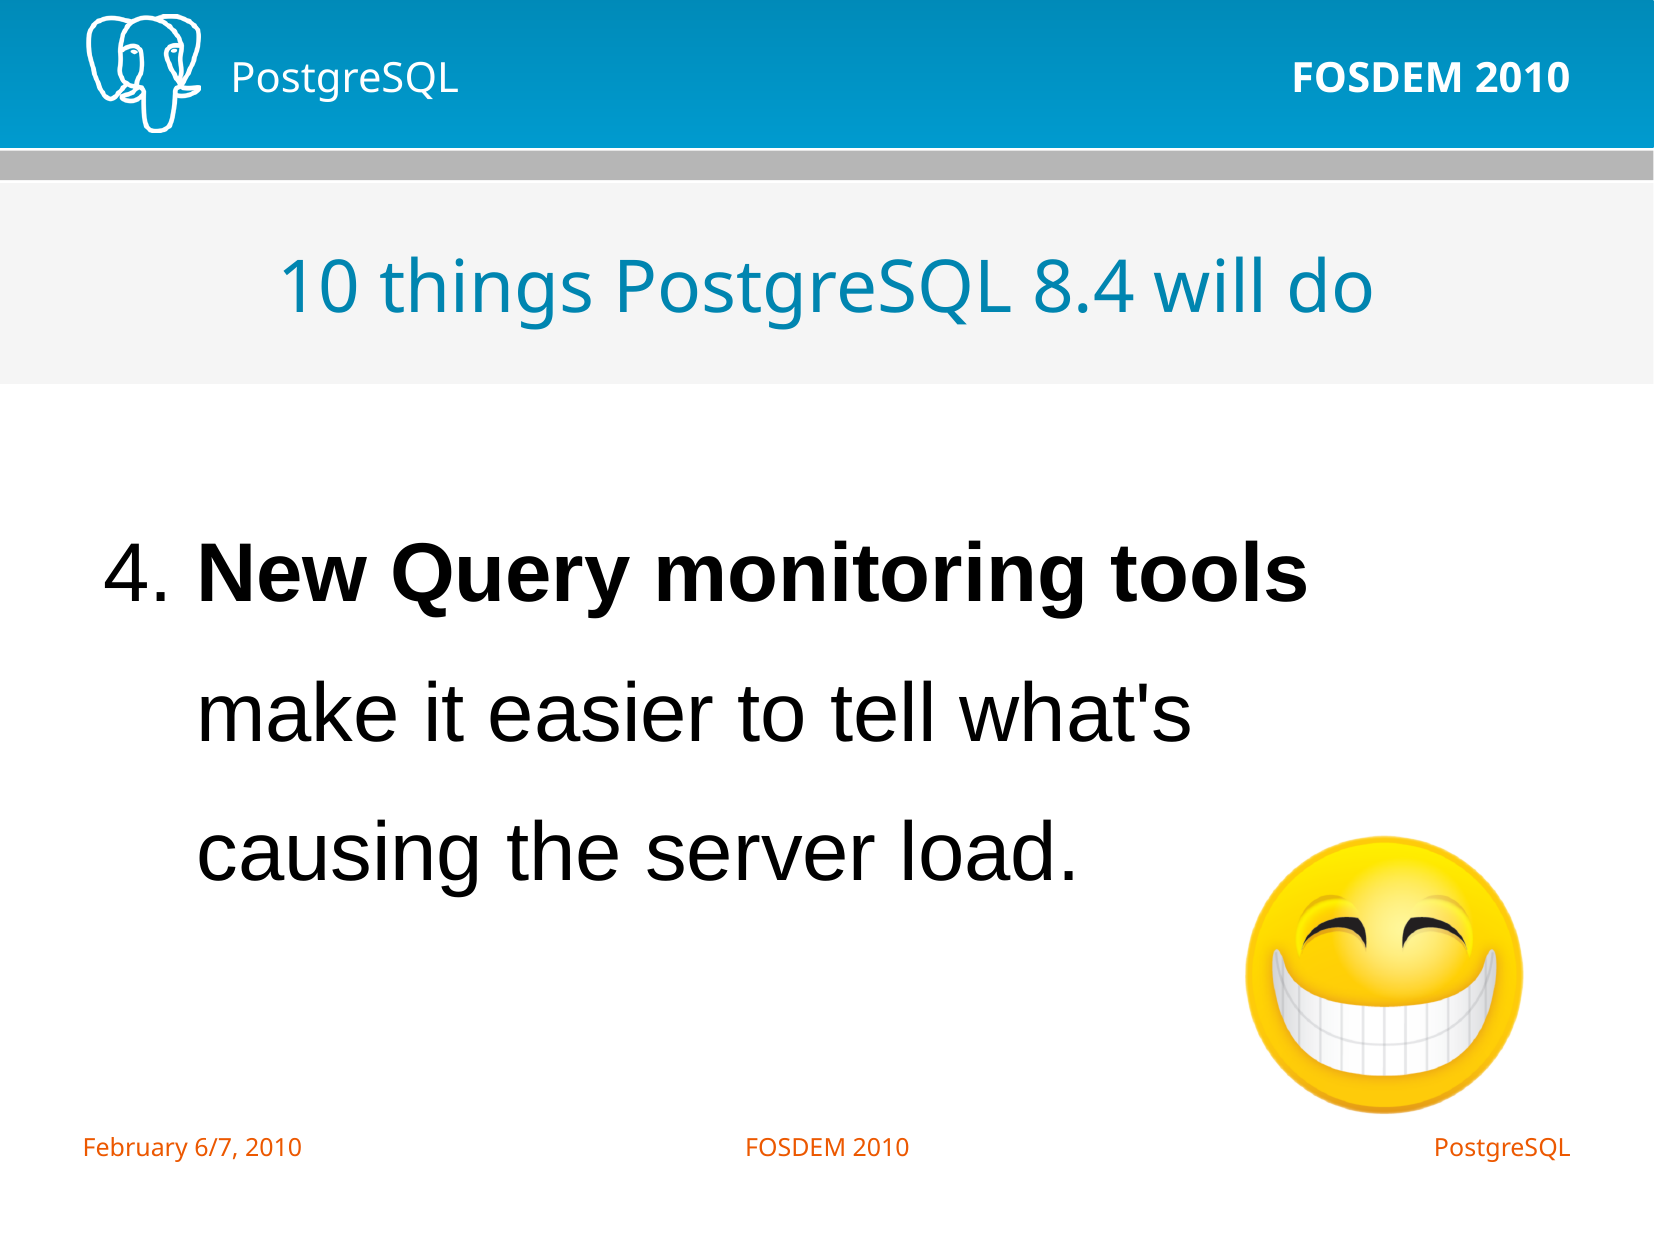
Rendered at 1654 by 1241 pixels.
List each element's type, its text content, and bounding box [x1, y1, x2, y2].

picture [87, 15, 200, 132]
text_box 4. New Query monitoring tools make it easier to tell what's causing the server load. [88, 472, 1536, 861]
title 10 things PostgreSQL 8.4 will do [82, 208, 1571, 362]
picture [1240, 830, 1536, 1123]
